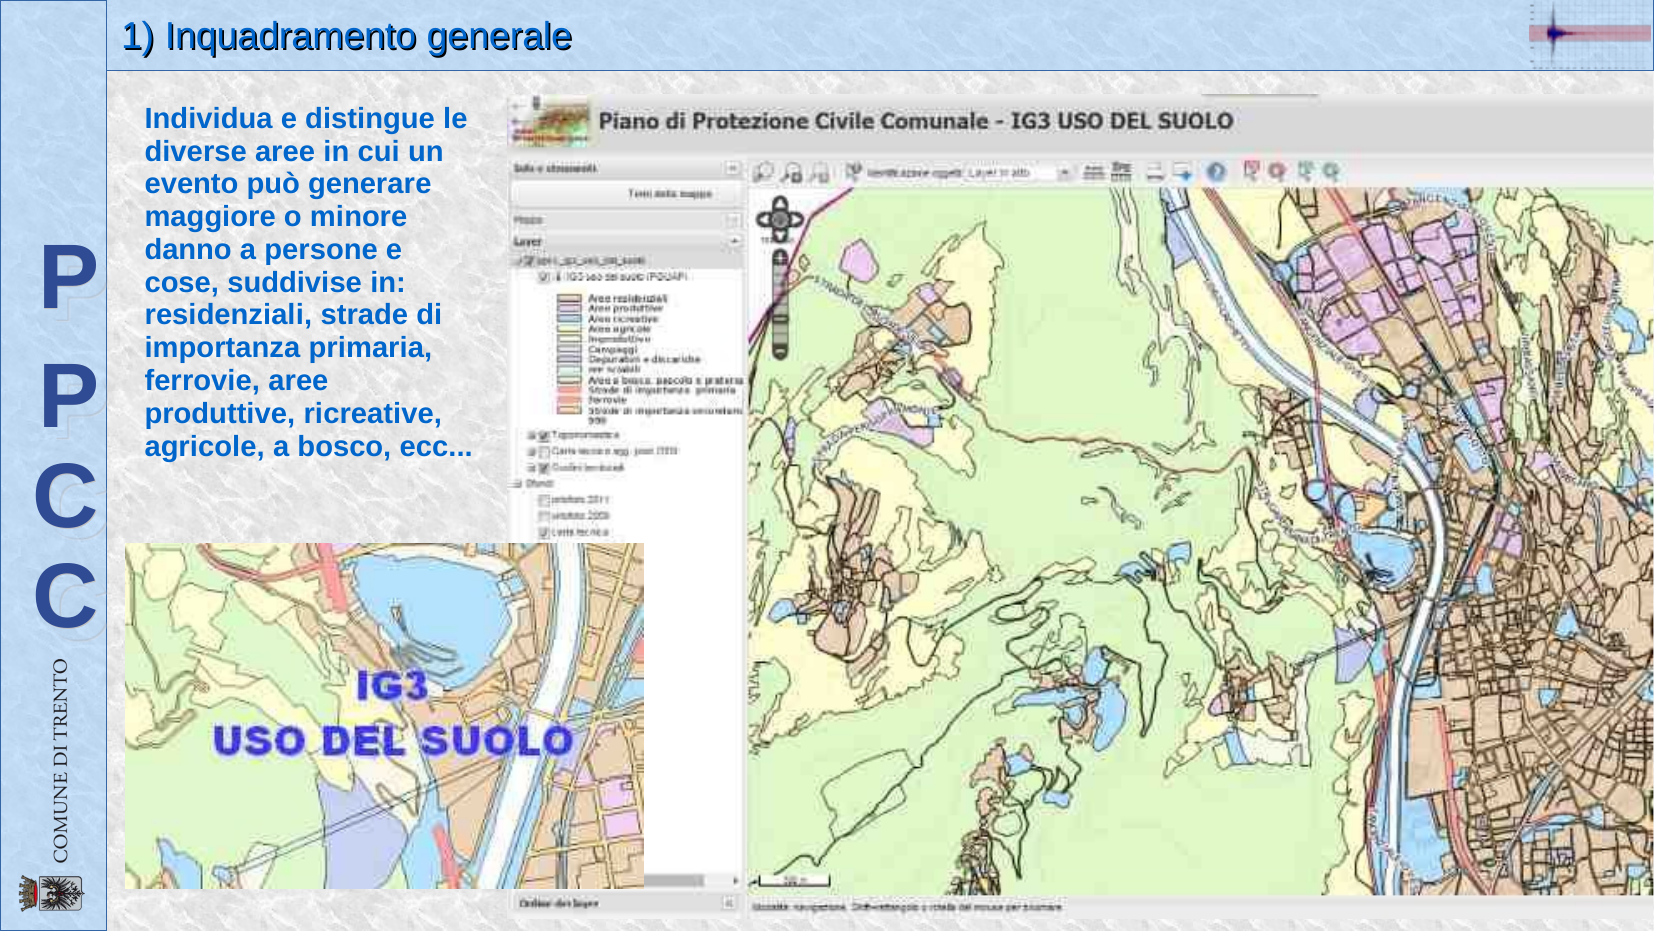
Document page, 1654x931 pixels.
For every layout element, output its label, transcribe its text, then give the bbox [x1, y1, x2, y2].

text_box Individua e distingue le diverse aree in cui un evento può generare maggiore o minore danno a persone e cose, suddivise in: residenziali, strade di importanza primaria, ferrovie, aree produttive, ricreative, agricole, a bosco, ecc... [129, 94, 497, 543]
text_box 1) Inquadramento generale [106, 0, 1529, 71]
picture [19, 660, 85, 912]
picture [107, 0, 1654, 931]
